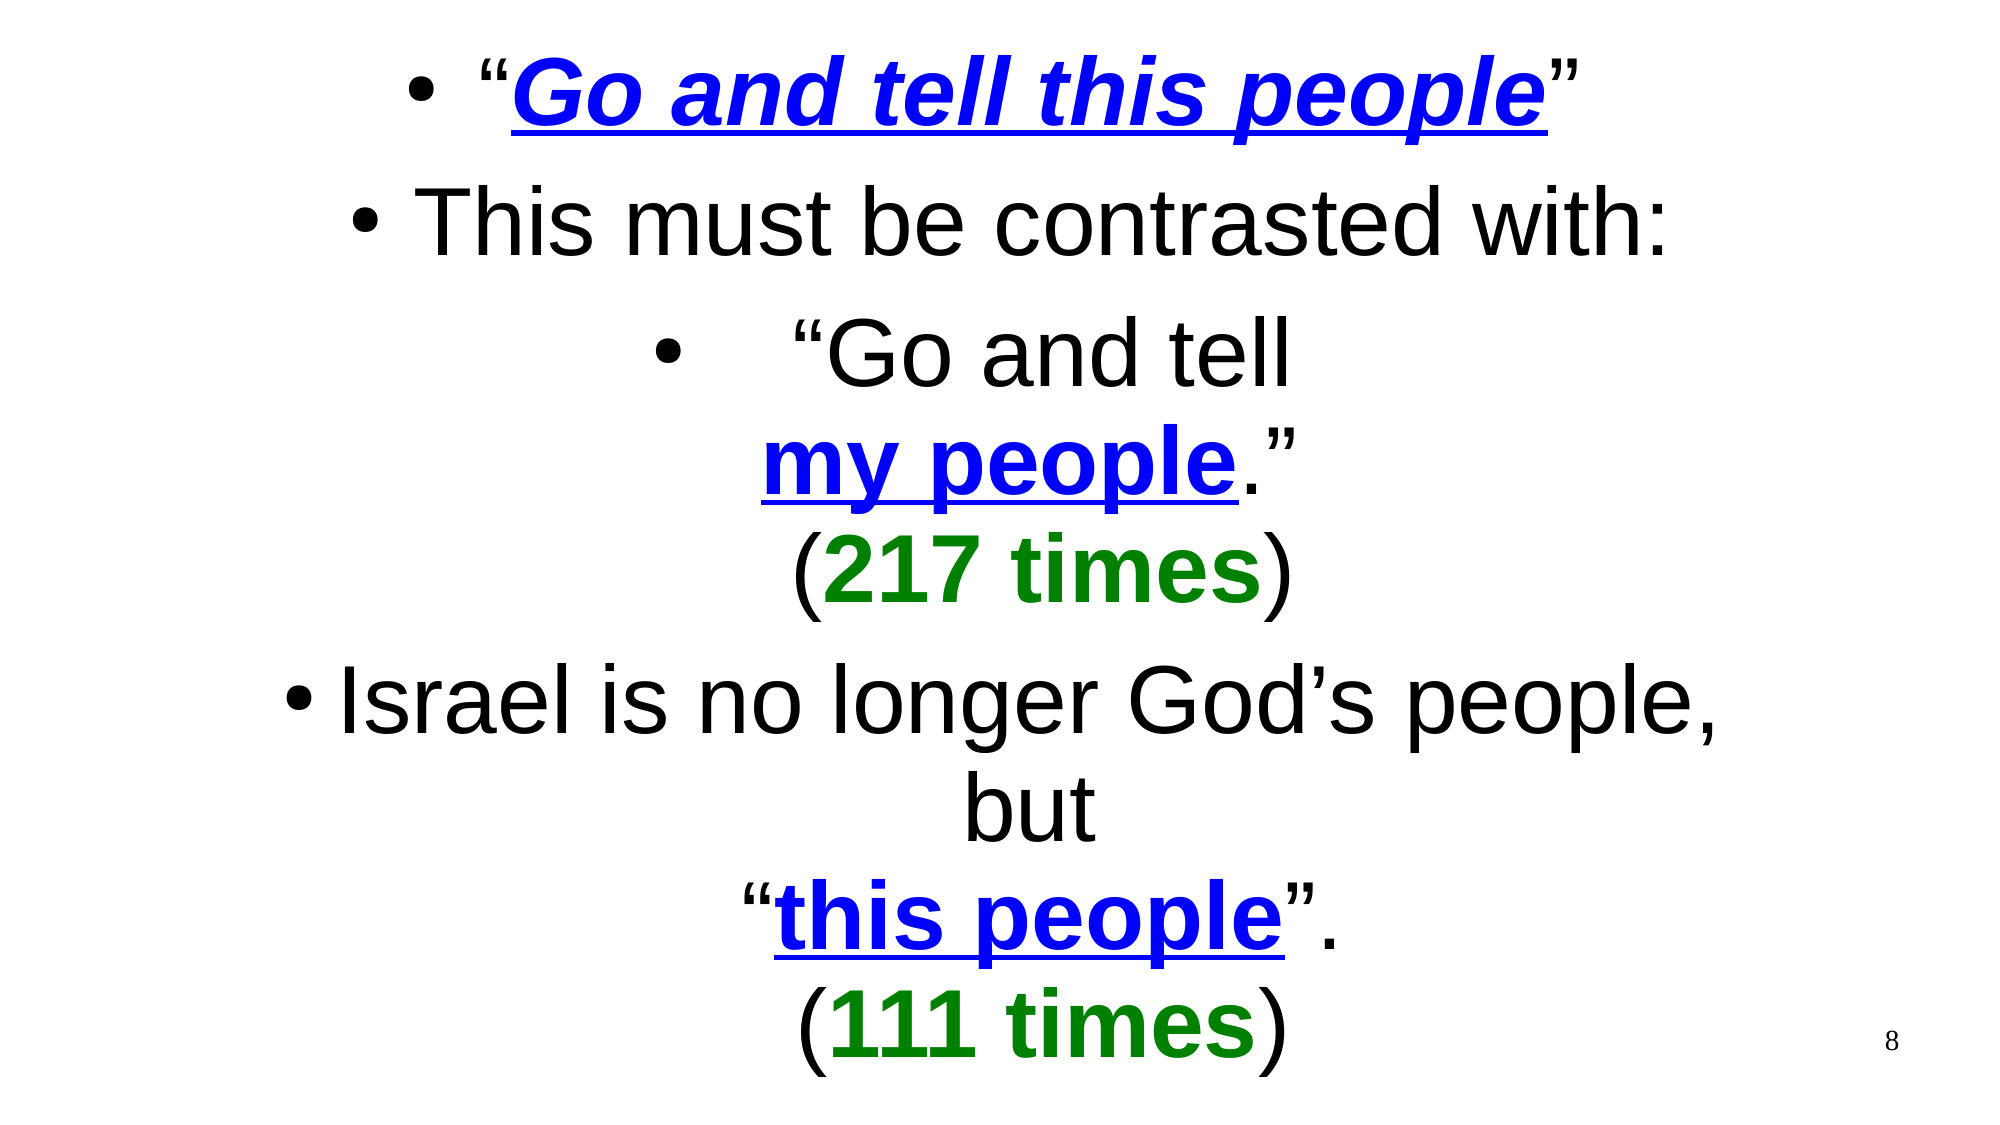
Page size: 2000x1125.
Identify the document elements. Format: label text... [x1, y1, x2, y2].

list “Go and tell this people” This must be contrasted with: “Go and tell my people.” (217 times) Israel is no longer God’s people, but “this people”. (111 times) [37, 37, 1988, 1088]
